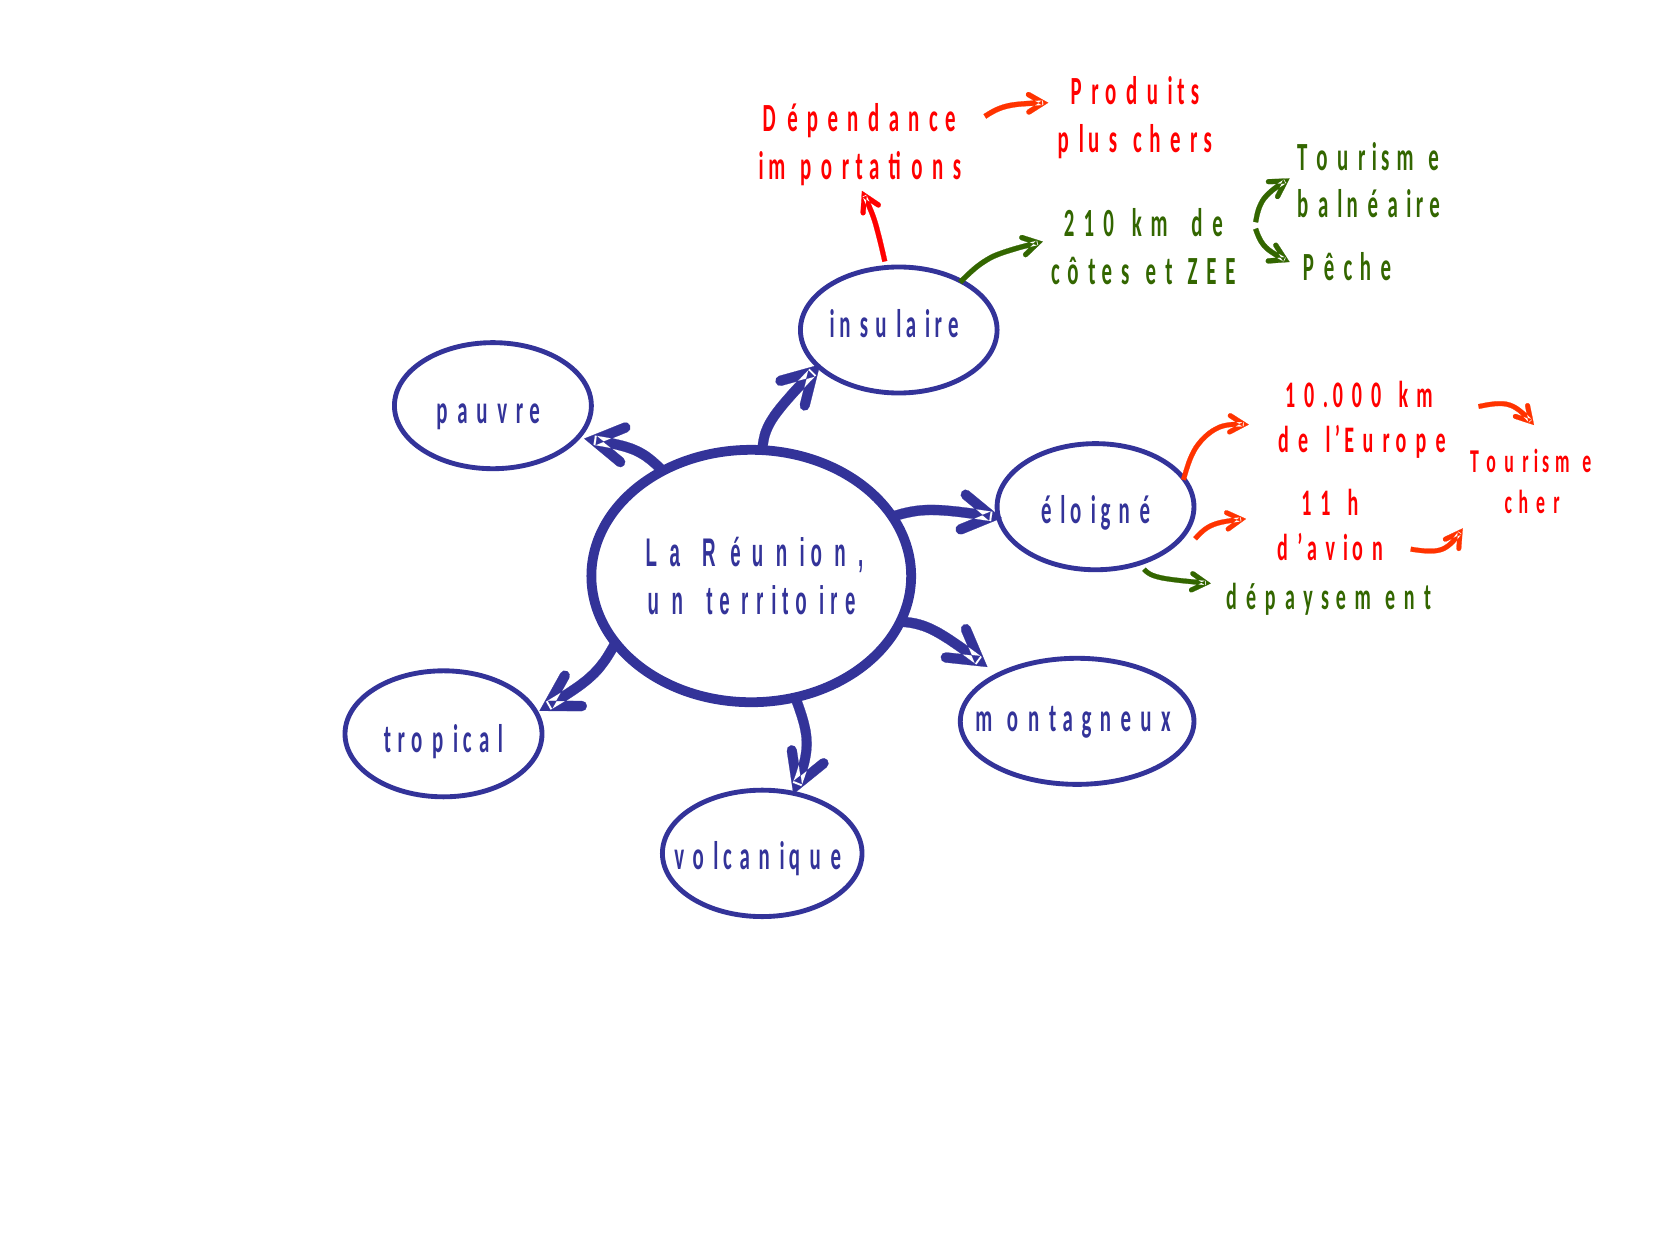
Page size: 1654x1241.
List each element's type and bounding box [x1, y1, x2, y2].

picture [335, 59, 1620, 922]
